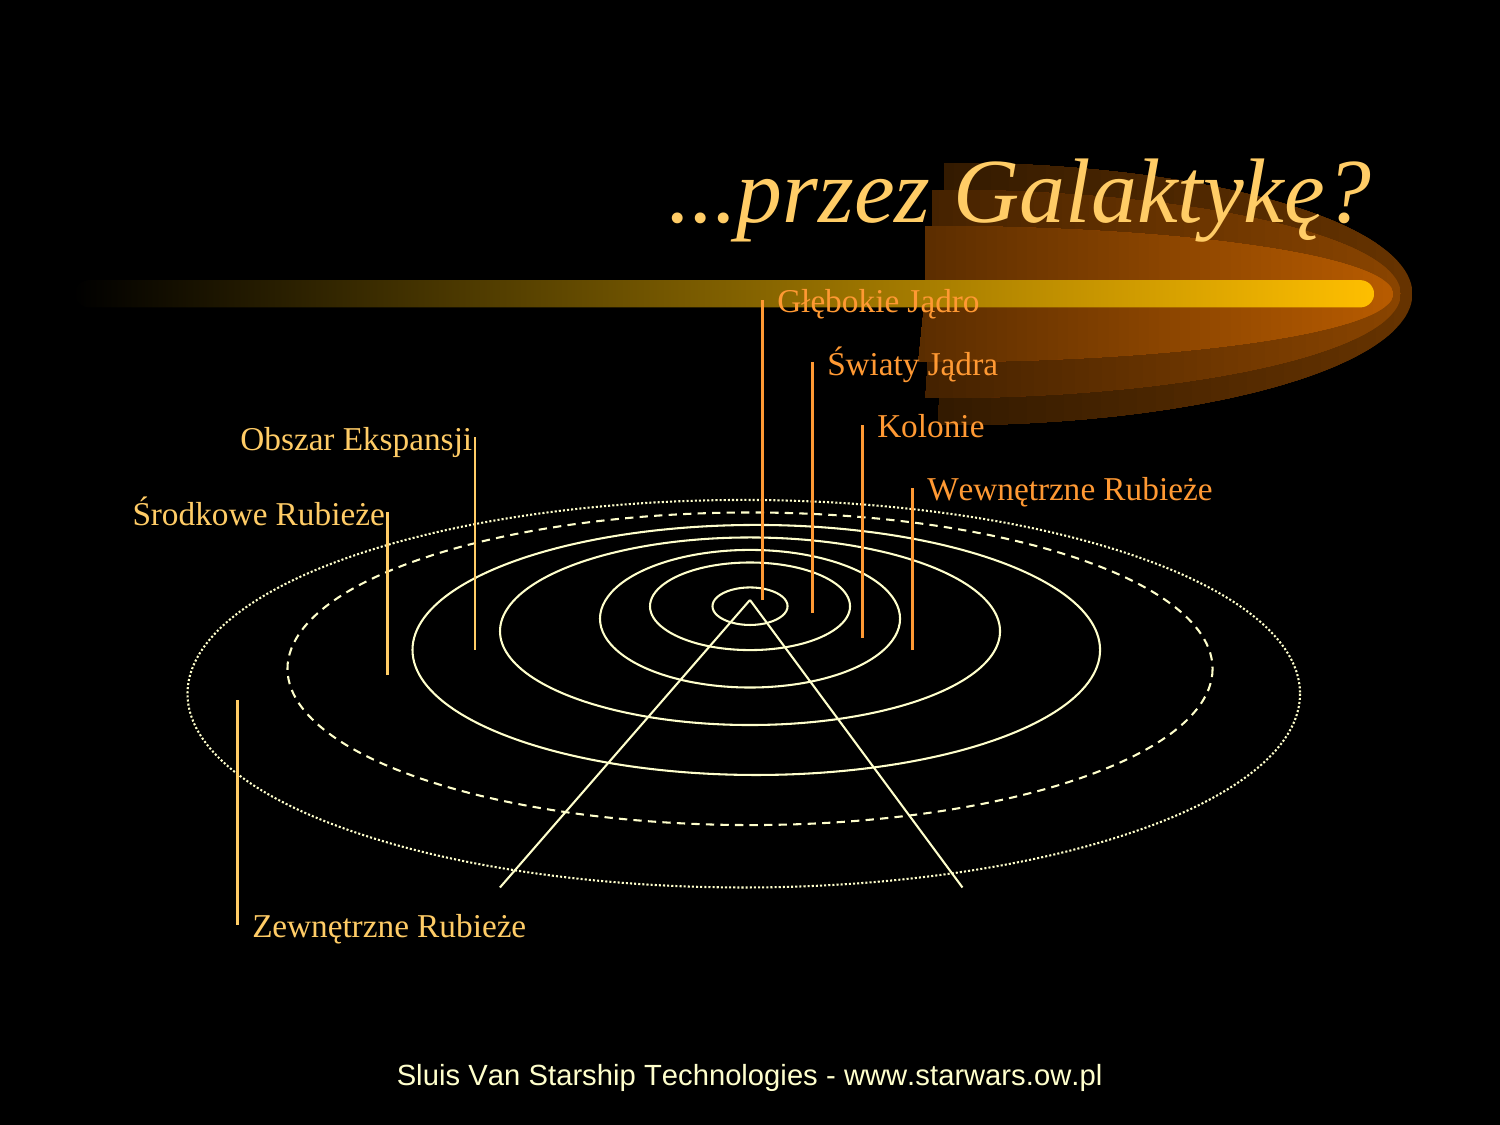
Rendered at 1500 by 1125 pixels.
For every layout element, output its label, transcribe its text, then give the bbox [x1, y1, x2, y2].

title ...przez Galaktykę? [112, 62, 1388, 250]
text_box Głębokie Jądro [762, 275, 1013, 328]
text_box Kolonie [862, 399, 1013, 453]
text_box Środkowe Rubieże [99, 487, 401, 540]
text_box Obszar Ekspansji [212, 412, 488, 465]
text_box Zewnętrzne Rubieże [237, 900, 601, 953]
text_box Wewnętrzne Rubieże [912, 462, 1238, 516]
text_box Światy Jądra [812, 337, 1038, 390]
